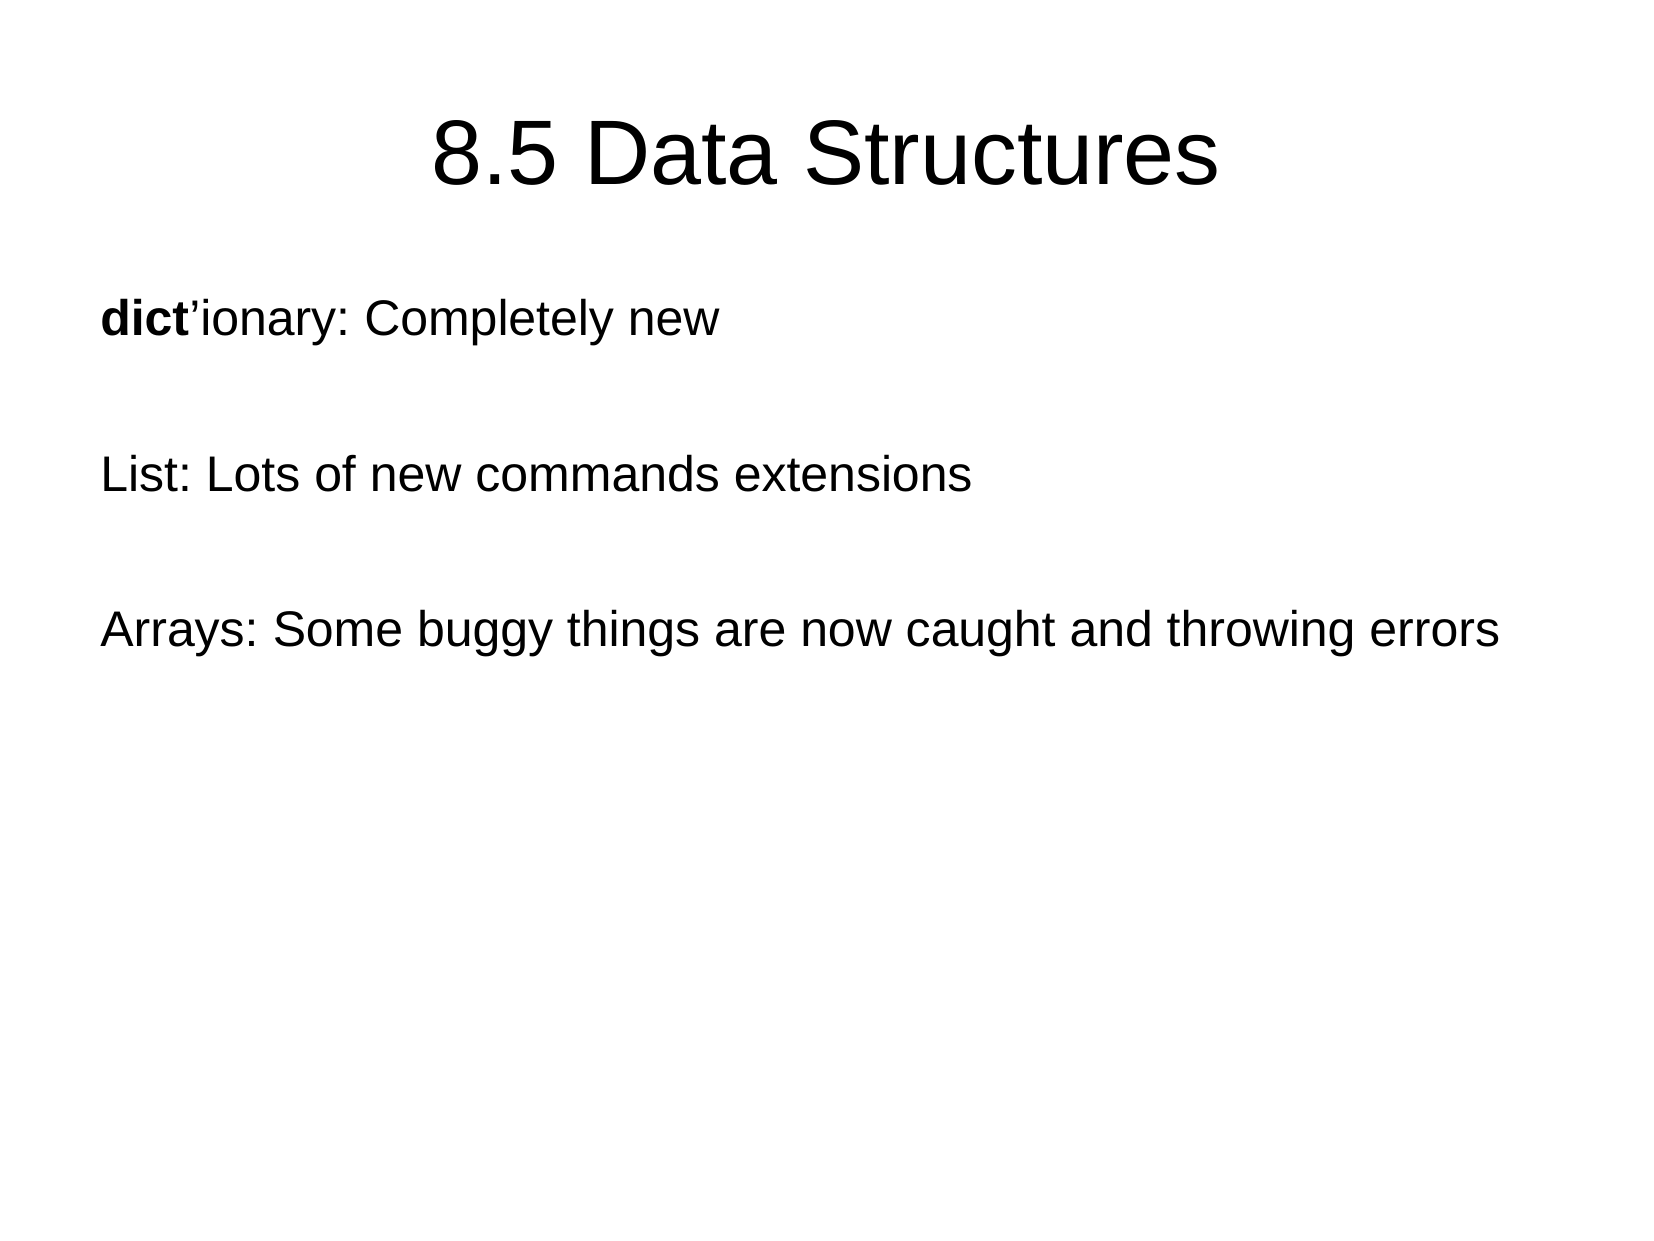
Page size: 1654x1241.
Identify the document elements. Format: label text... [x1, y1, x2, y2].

title 8.5 Data Structures [82, 56, 1571, 250]
list dict’ionary: Completely new List: Lots of new commands extensions Arrays: Some buggy things are now caught and throwing errors [82, 290, 1571, 1201]
